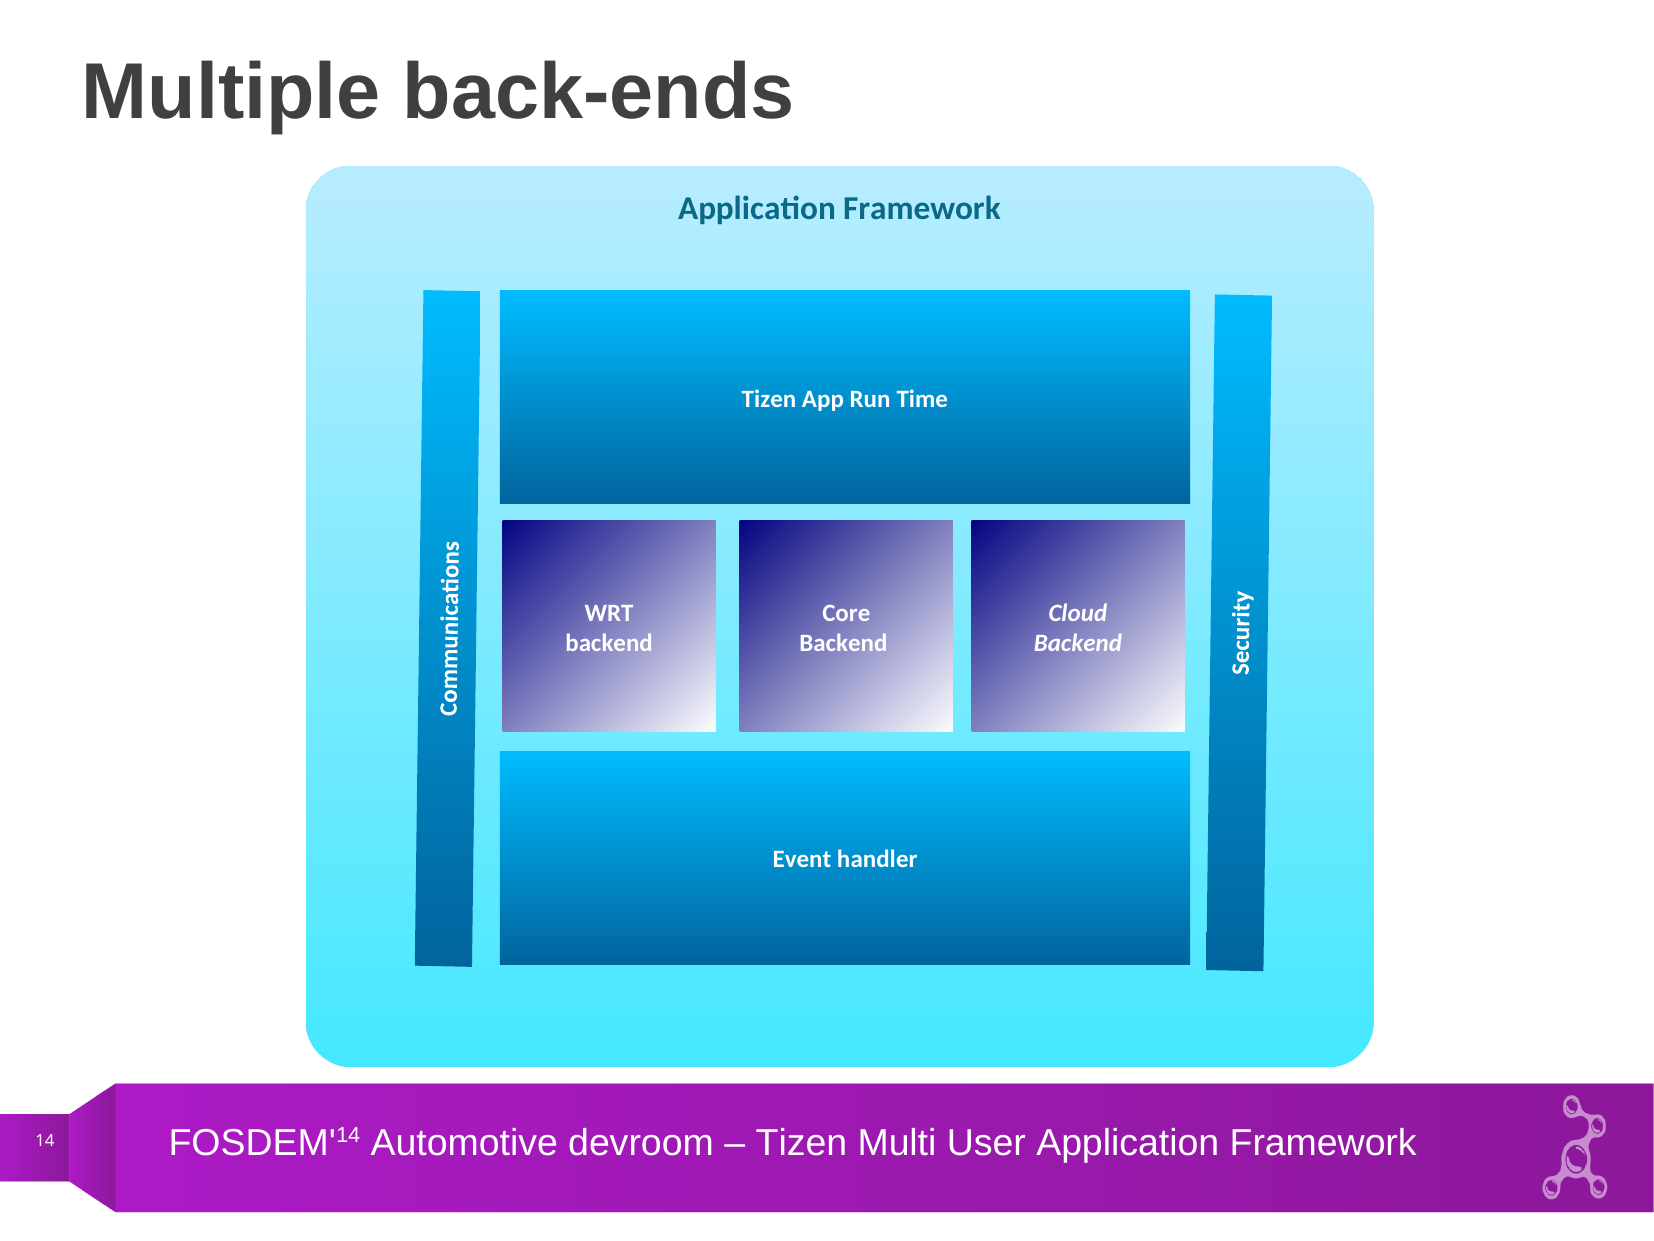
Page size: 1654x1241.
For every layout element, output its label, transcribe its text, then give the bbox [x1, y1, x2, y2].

text_box Core Backend [739, 520, 953, 732]
picture [0, 0, 1654, 1241]
text_box Communications [414, 290, 481, 967]
text_box Event handler [499, 751, 1191, 965]
text_box Application Framework [305, 165, 1374, 1068]
text_box WRT backend [502, 520, 716, 732]
text_box Security [1206, 294, 1273, 972]
text_box Tizen App Run Time [499, 290, 1191, 504]
title Multiple back-ends [81, 39, 1571, 200]
text_box Cloud Backend [971, 520, 1185, 732]
